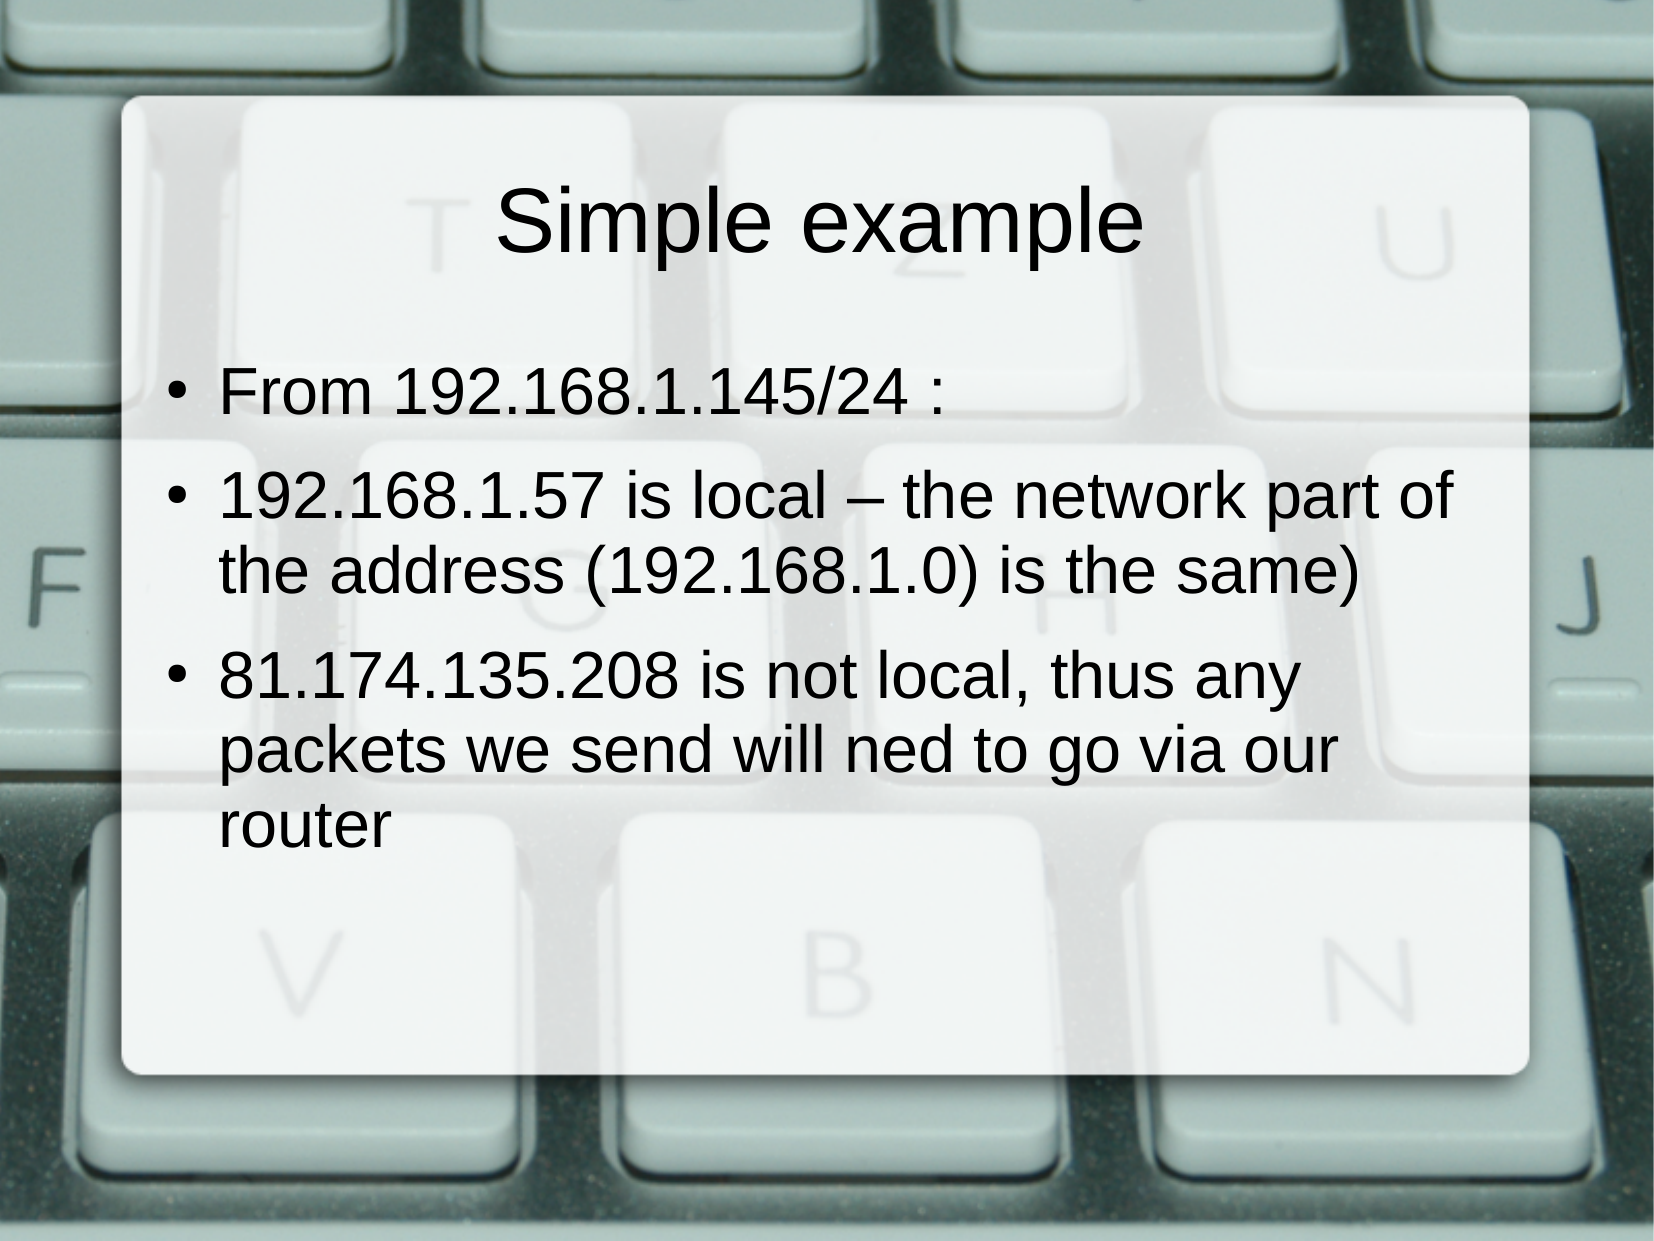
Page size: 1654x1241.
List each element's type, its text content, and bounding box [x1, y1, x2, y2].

picture [0, 0, 1654, 1241]
list From 192.168.1.145/24 : 192.168.1.57 is local – the network part of the address (192.168.1.0) is the same) 81.174.135.208 is not local, thus any packets we send will ned to go via our router [147, 354, 1506, 1049]
title Simple example [135, 125, 1506, 318]
